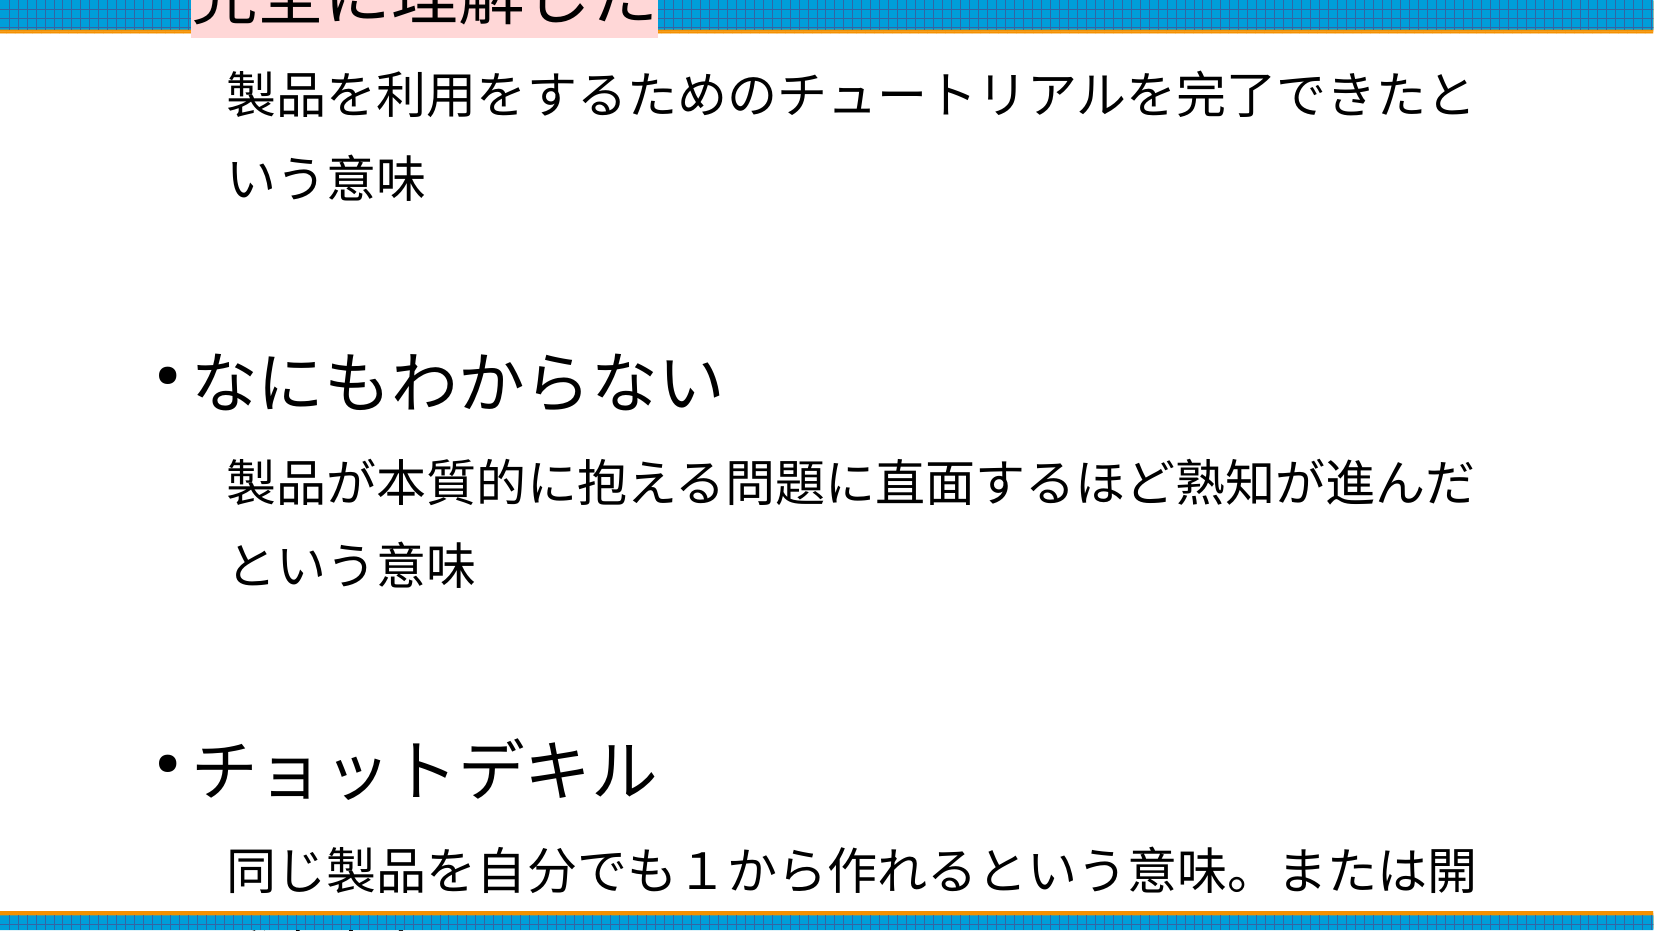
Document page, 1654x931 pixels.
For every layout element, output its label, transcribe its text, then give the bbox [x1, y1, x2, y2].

text_box 完全に理解した 製品を利用をするためのチュートリアルを完了できたという意味 なにもわからない 製品が本質的に抱える問題に直面するほど熟知が進んだという意味 チョットデキル 同じ製品を自分でも１から作れるという意味。または開発者本人 [150, 74, 1498, 840]
